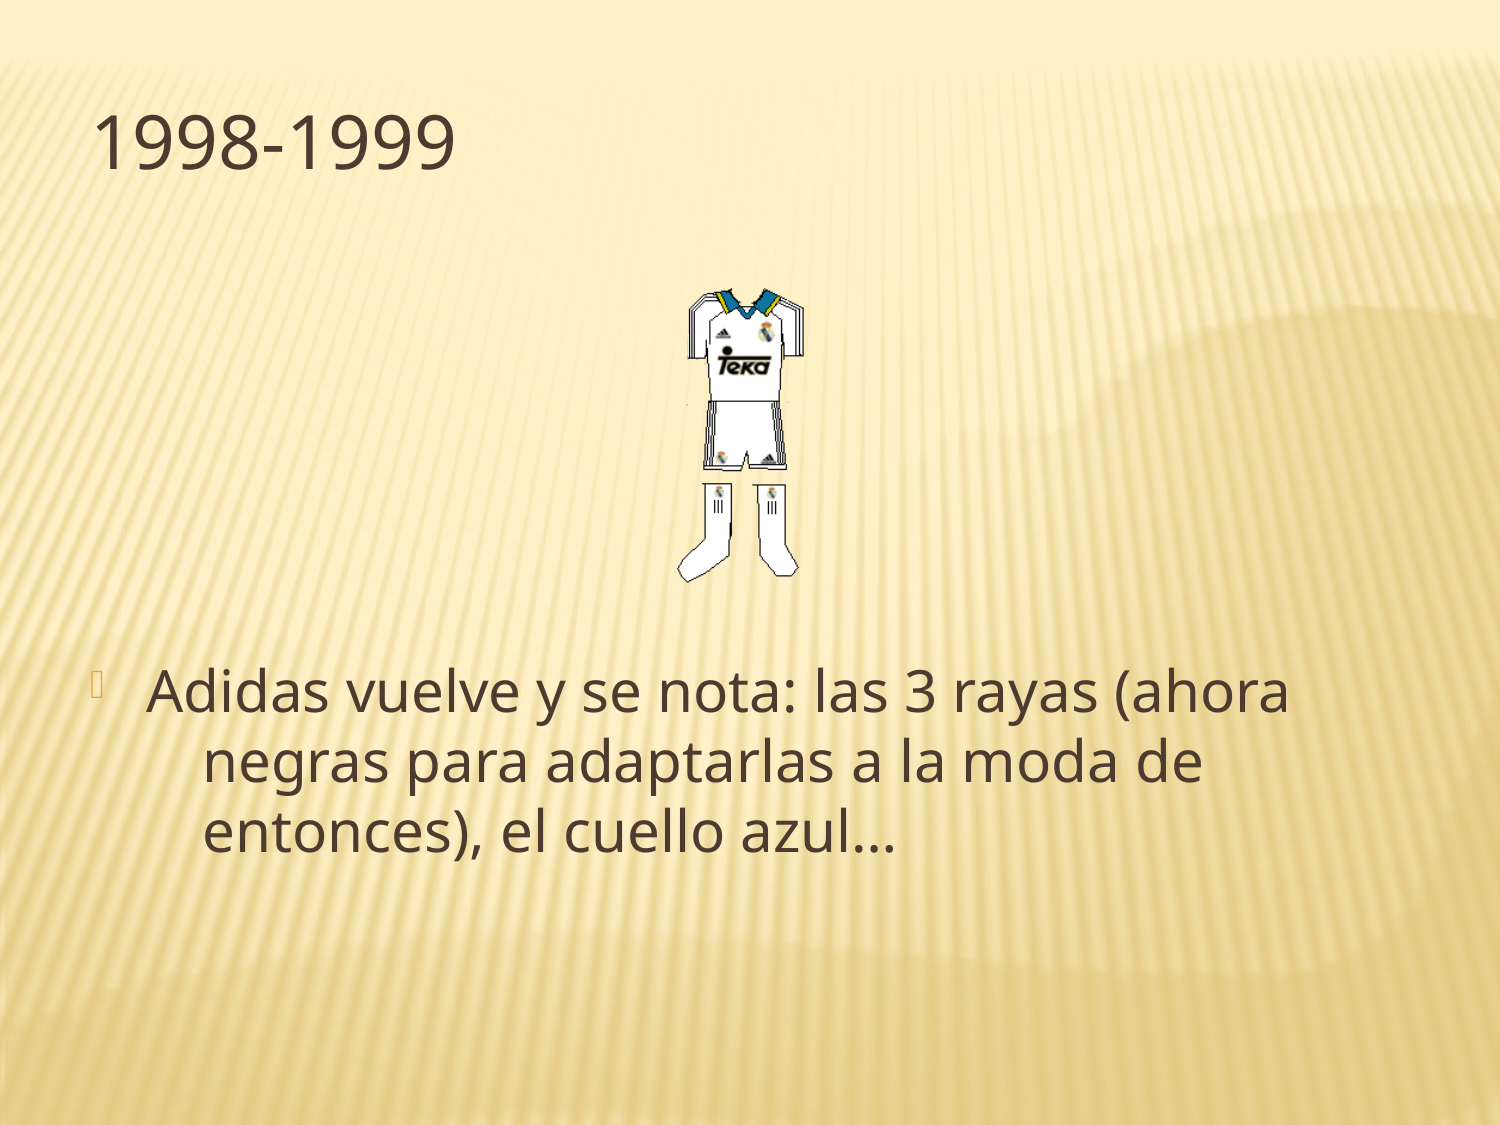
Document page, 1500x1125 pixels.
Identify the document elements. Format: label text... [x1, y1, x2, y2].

title 1998-1999 [75, 45, 1426, 234]
list Adidas vuelve y se nota: las 3 rayas (ahora negras para adaptarlas a la moda de entonces), el cuello azul… [75, 646, 1426, 1006]
picture [652, 262, 848, 622]
